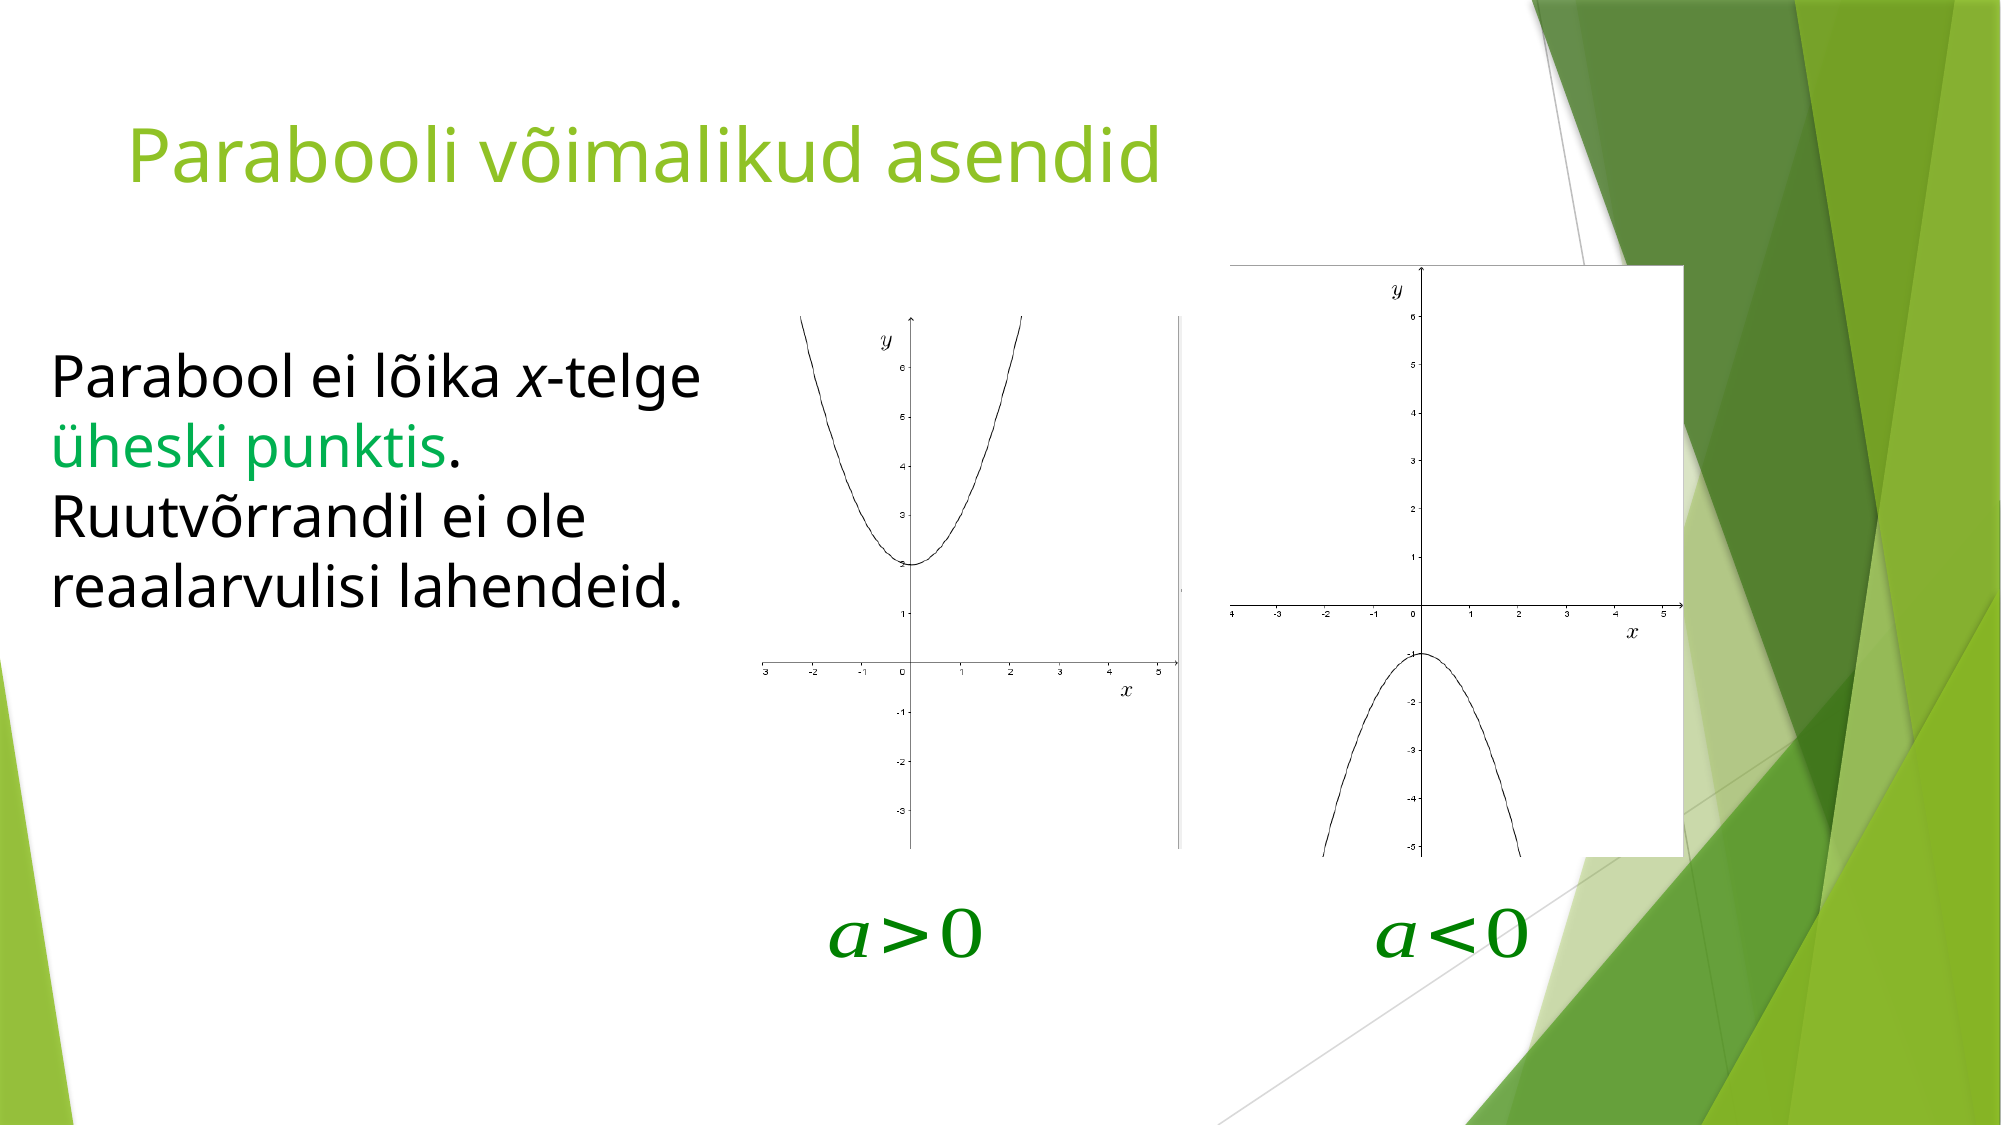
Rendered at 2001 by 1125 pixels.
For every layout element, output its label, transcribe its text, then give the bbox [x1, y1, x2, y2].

picture [1230, 265, 1684, 857]
text_box Parabool ei lõika x-telge üheski punktis. Ruutvõrrandil ei ole reaalarvulisi lahendeid. [35, 332, 733, 627]
chart [1362, 892, 1541, 974]
title Parabooli võimalikud asendid [111, 99, 1522, 317]
picture [762, 316, 1182, 849]
chart [816, 892, 995, 974]
